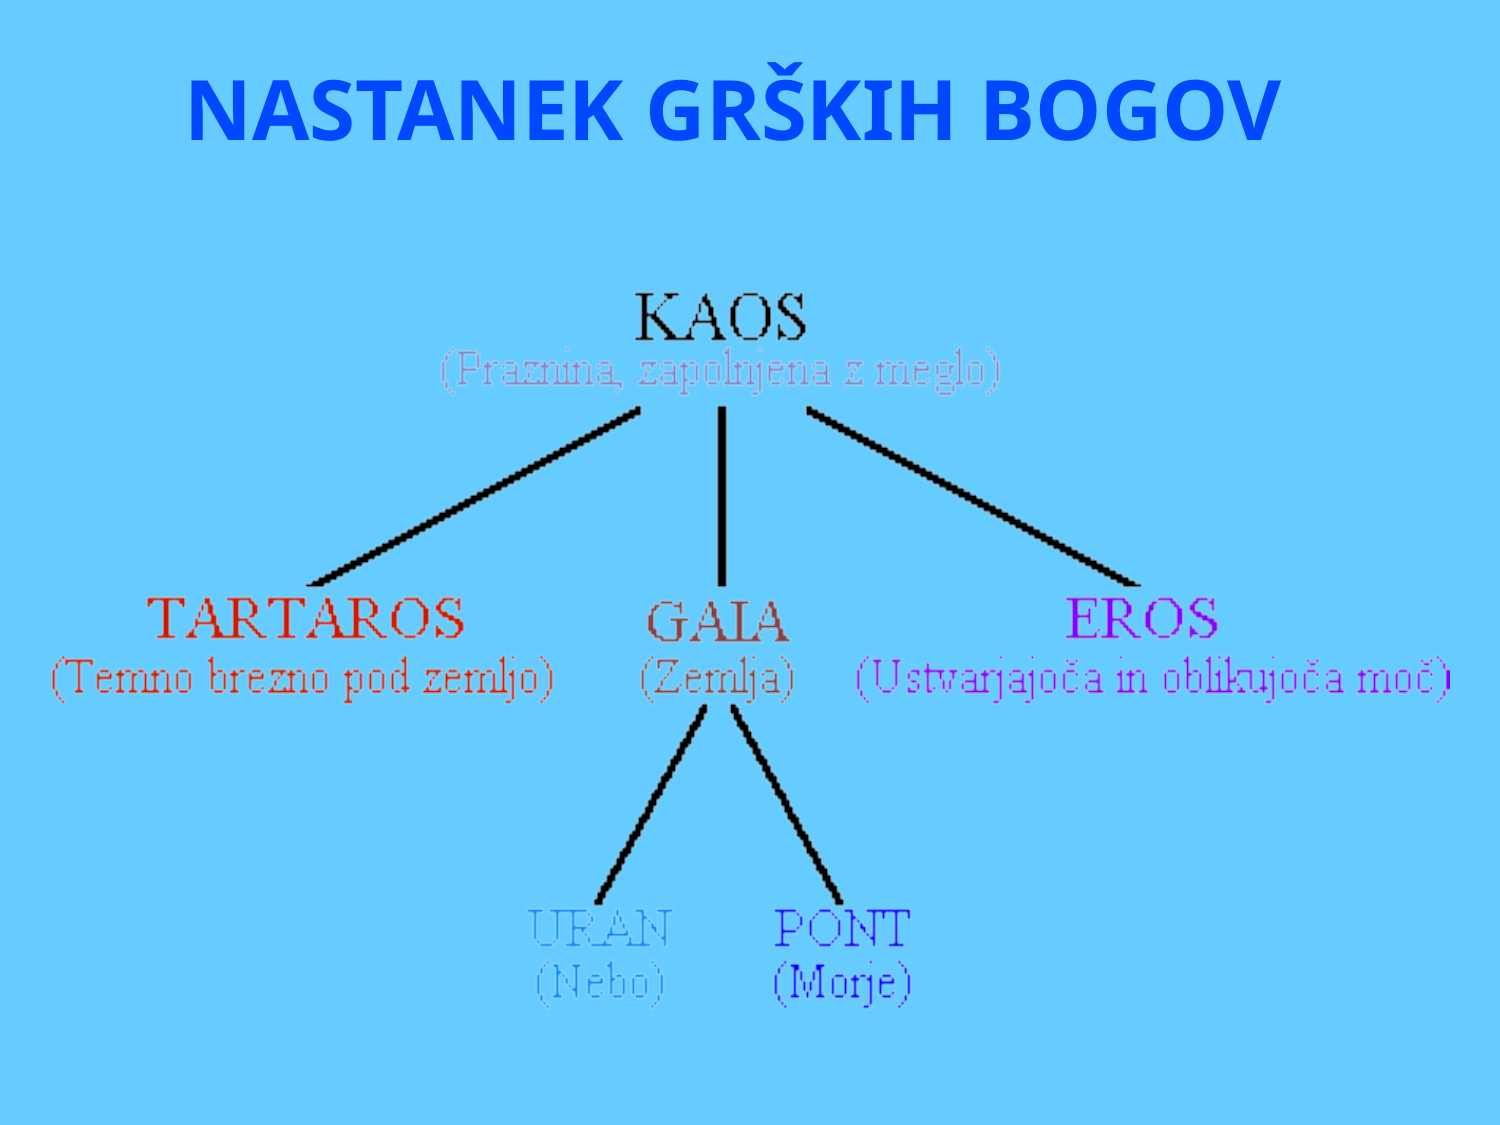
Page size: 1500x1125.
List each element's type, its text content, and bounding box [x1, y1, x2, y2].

text_box NASTANEK GRŠKIH BOGOV [149, 49, 1318, 166]
picture [50, 287, 1450, 1013]
